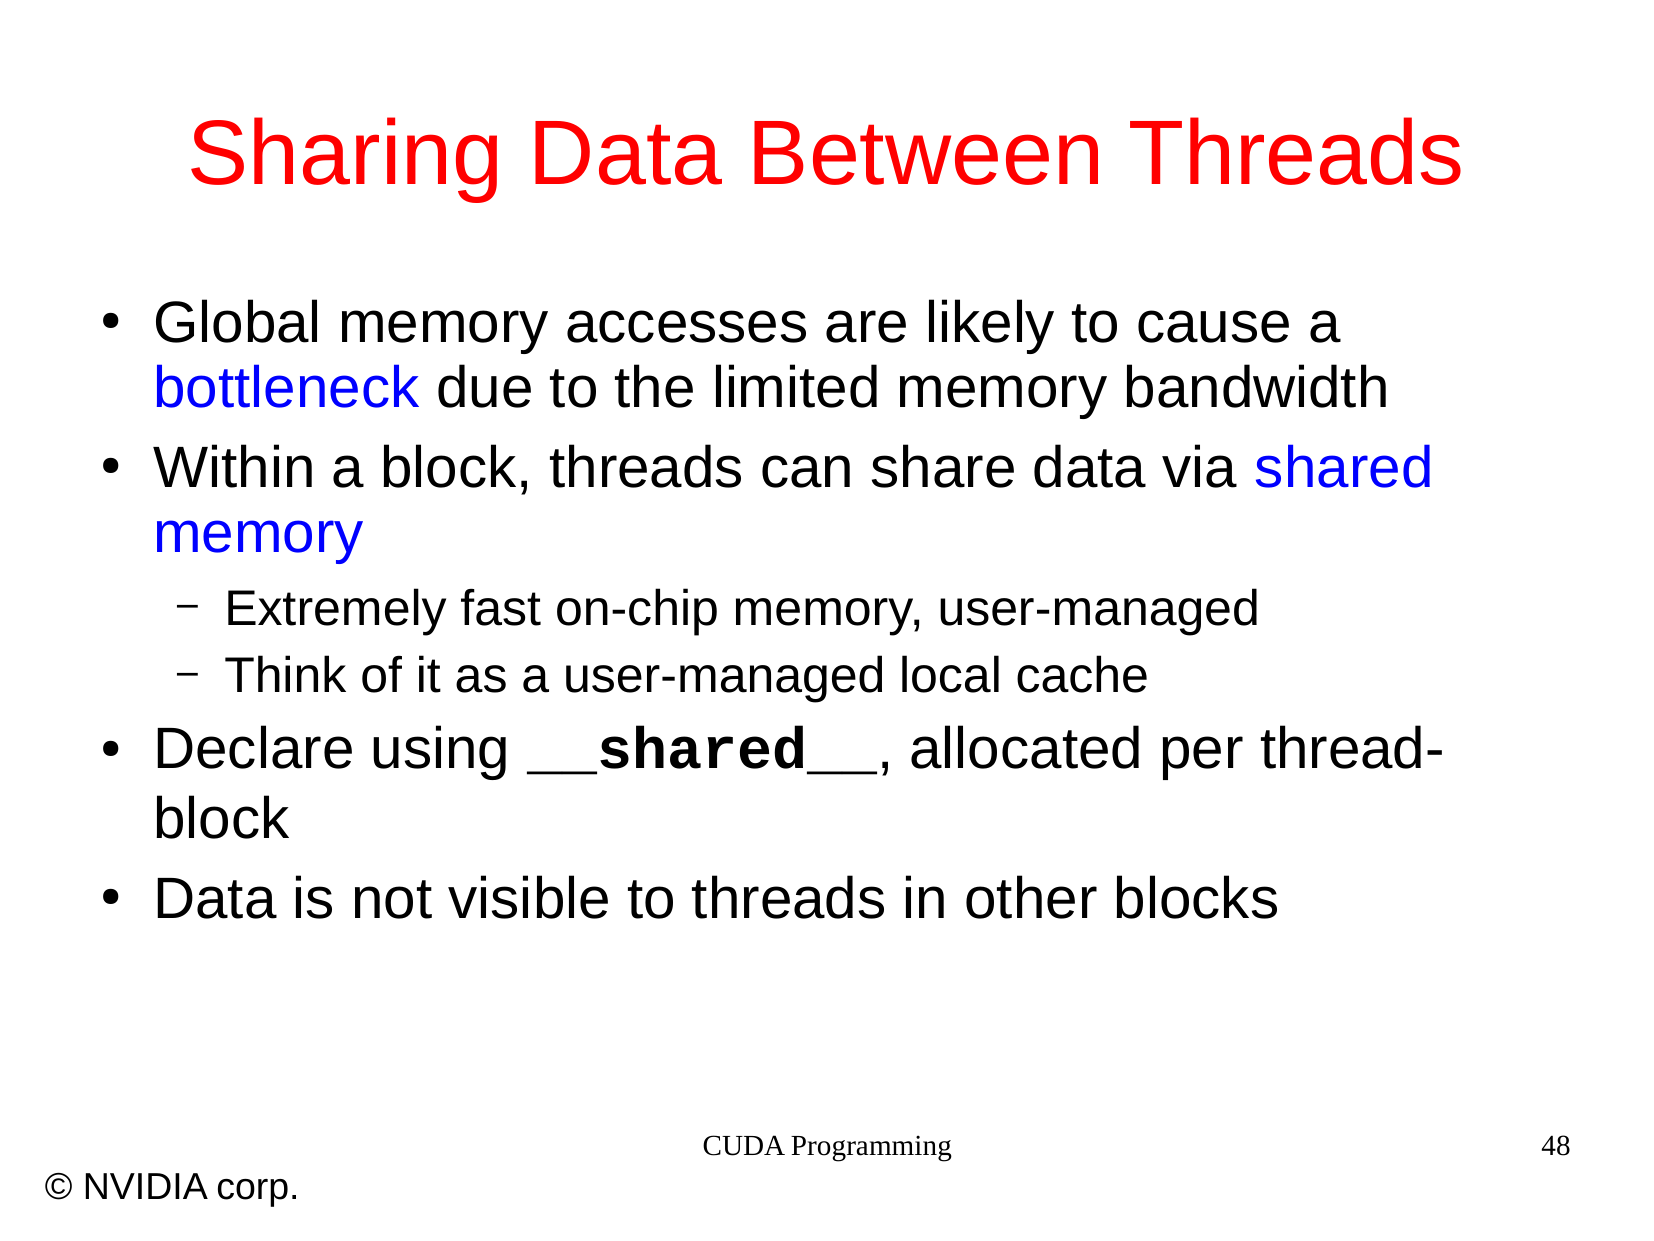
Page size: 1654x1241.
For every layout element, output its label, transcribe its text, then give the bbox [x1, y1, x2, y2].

title Sharing Data Between Threads [82, 49, 1571, 257]
list Global memory accesses are likely to cause a bottleneck due to the limited memory bandwidth Within a block, threads can share data via shared memory Extremely fast on-chip memory, user-managed Think of it as a user-managed local cache Declare using __shared__, allocated per thread-block Data is not visible to threads in other blocks [82, 290, 1571, 1109]
text_box © NVIDIA corp. [30, 1158, 331, 1216]
